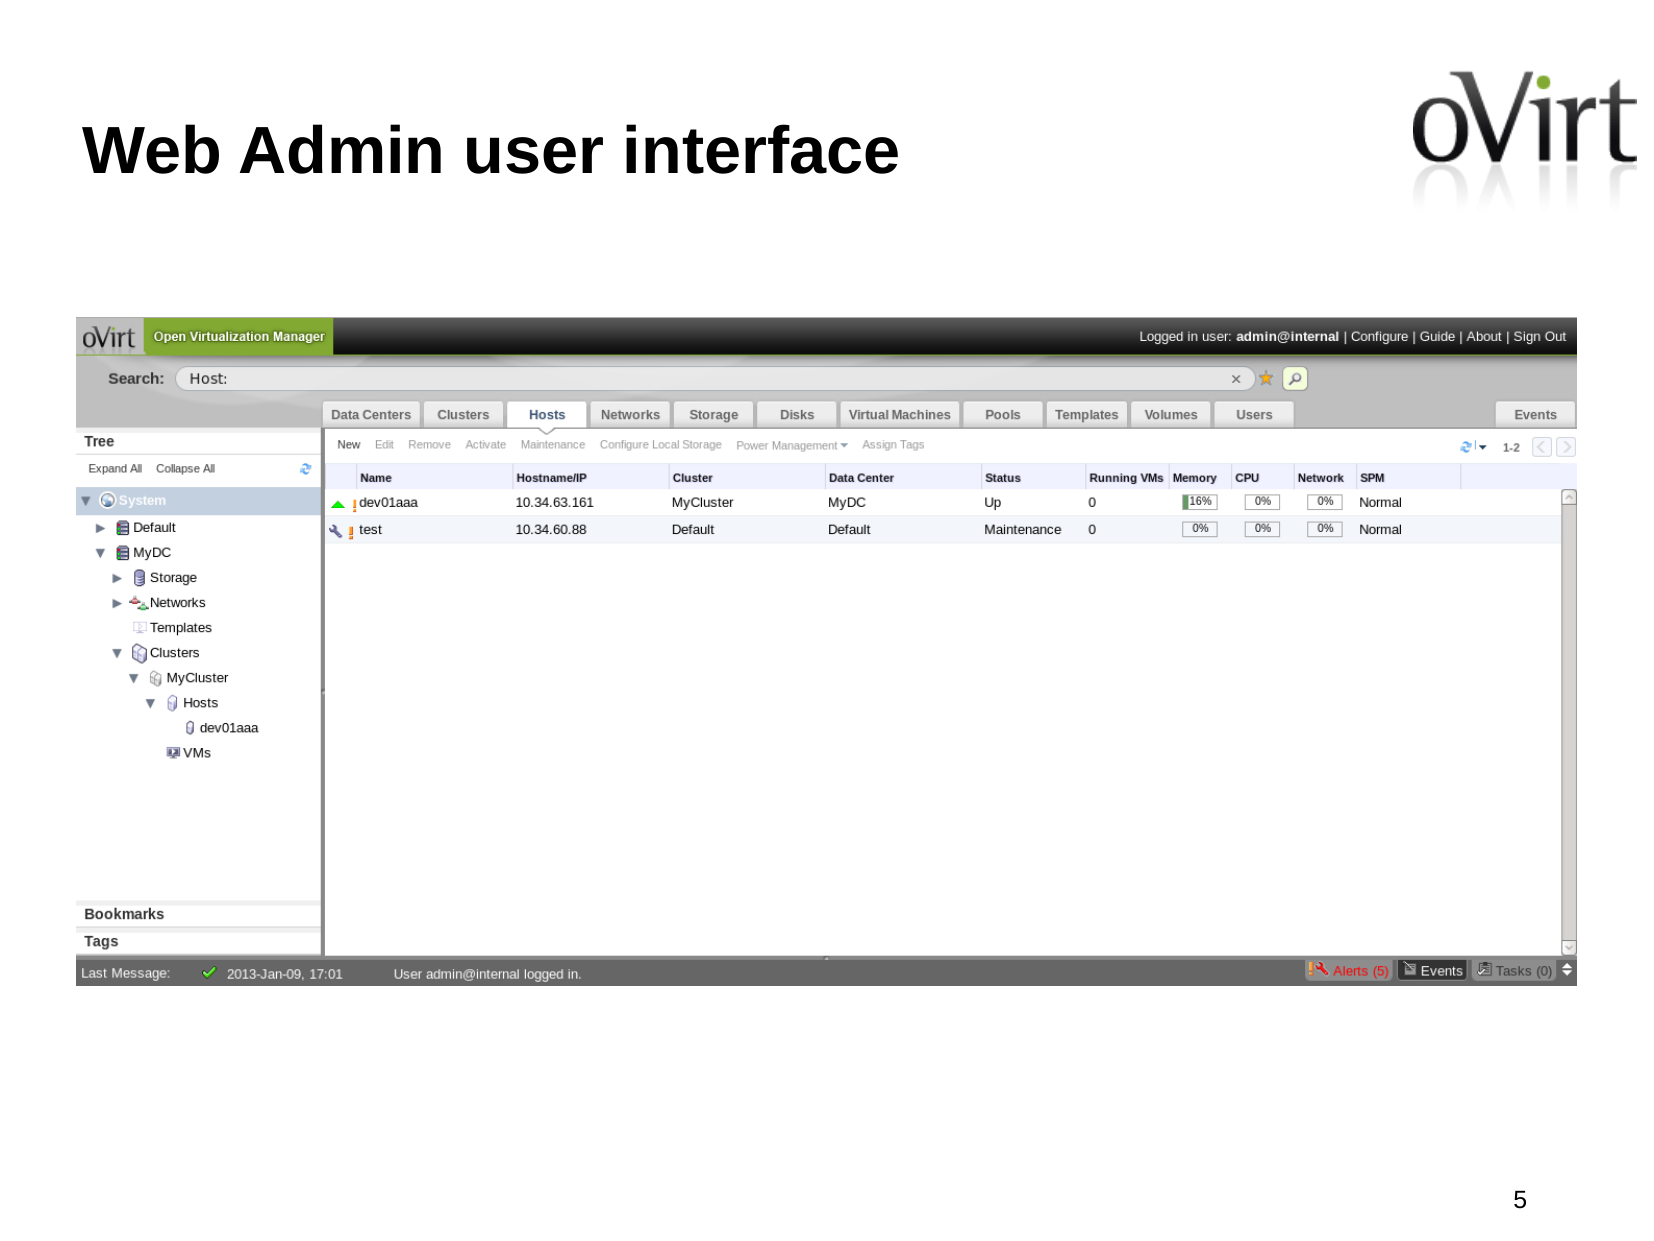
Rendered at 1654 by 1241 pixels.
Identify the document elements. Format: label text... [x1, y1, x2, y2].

picture [1413, 63, 1637, 212]
picture [76, 317, 1577, 986]
title Web Admin user interface [82, 37, 1303, 226]
